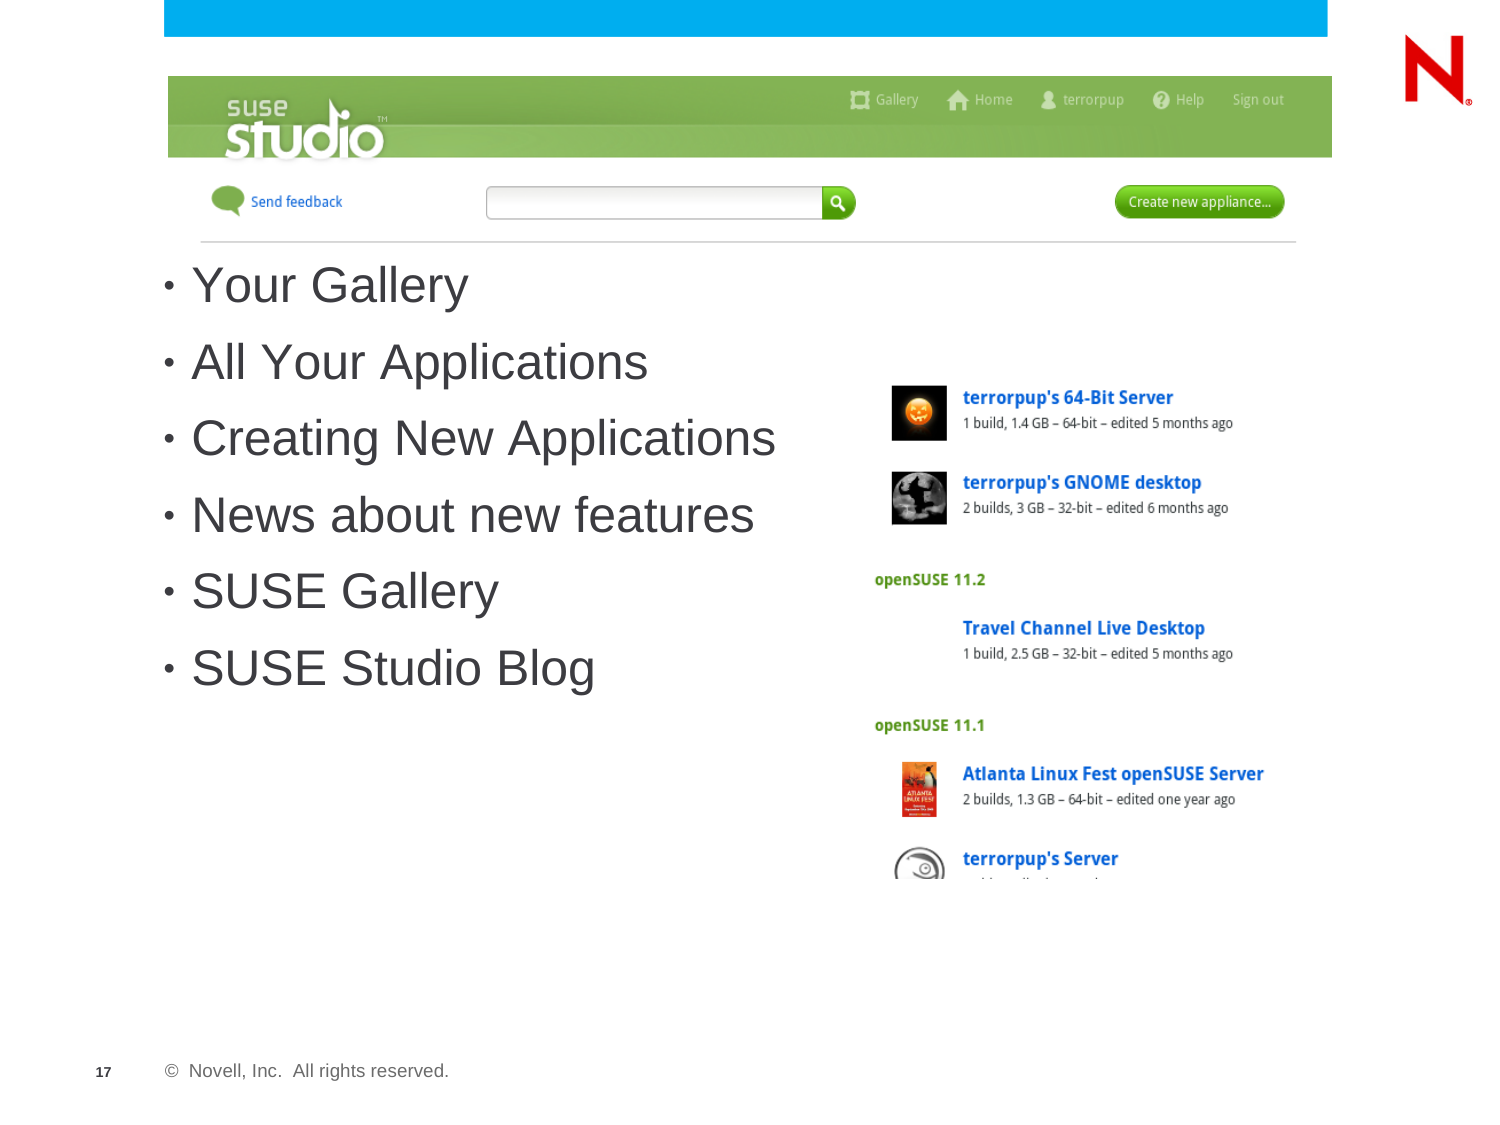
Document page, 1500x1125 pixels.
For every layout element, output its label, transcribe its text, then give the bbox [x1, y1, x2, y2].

picture [1403, 32, 1473, 107]
picture [168, 76, 1332, 262]
list Your Gallery All Your Applications Creating New Applications News about new features SUSE Gallery SUSE Studio Blog [163, 254, 1404, 986]
picture [814, 380, 1324, 879]
